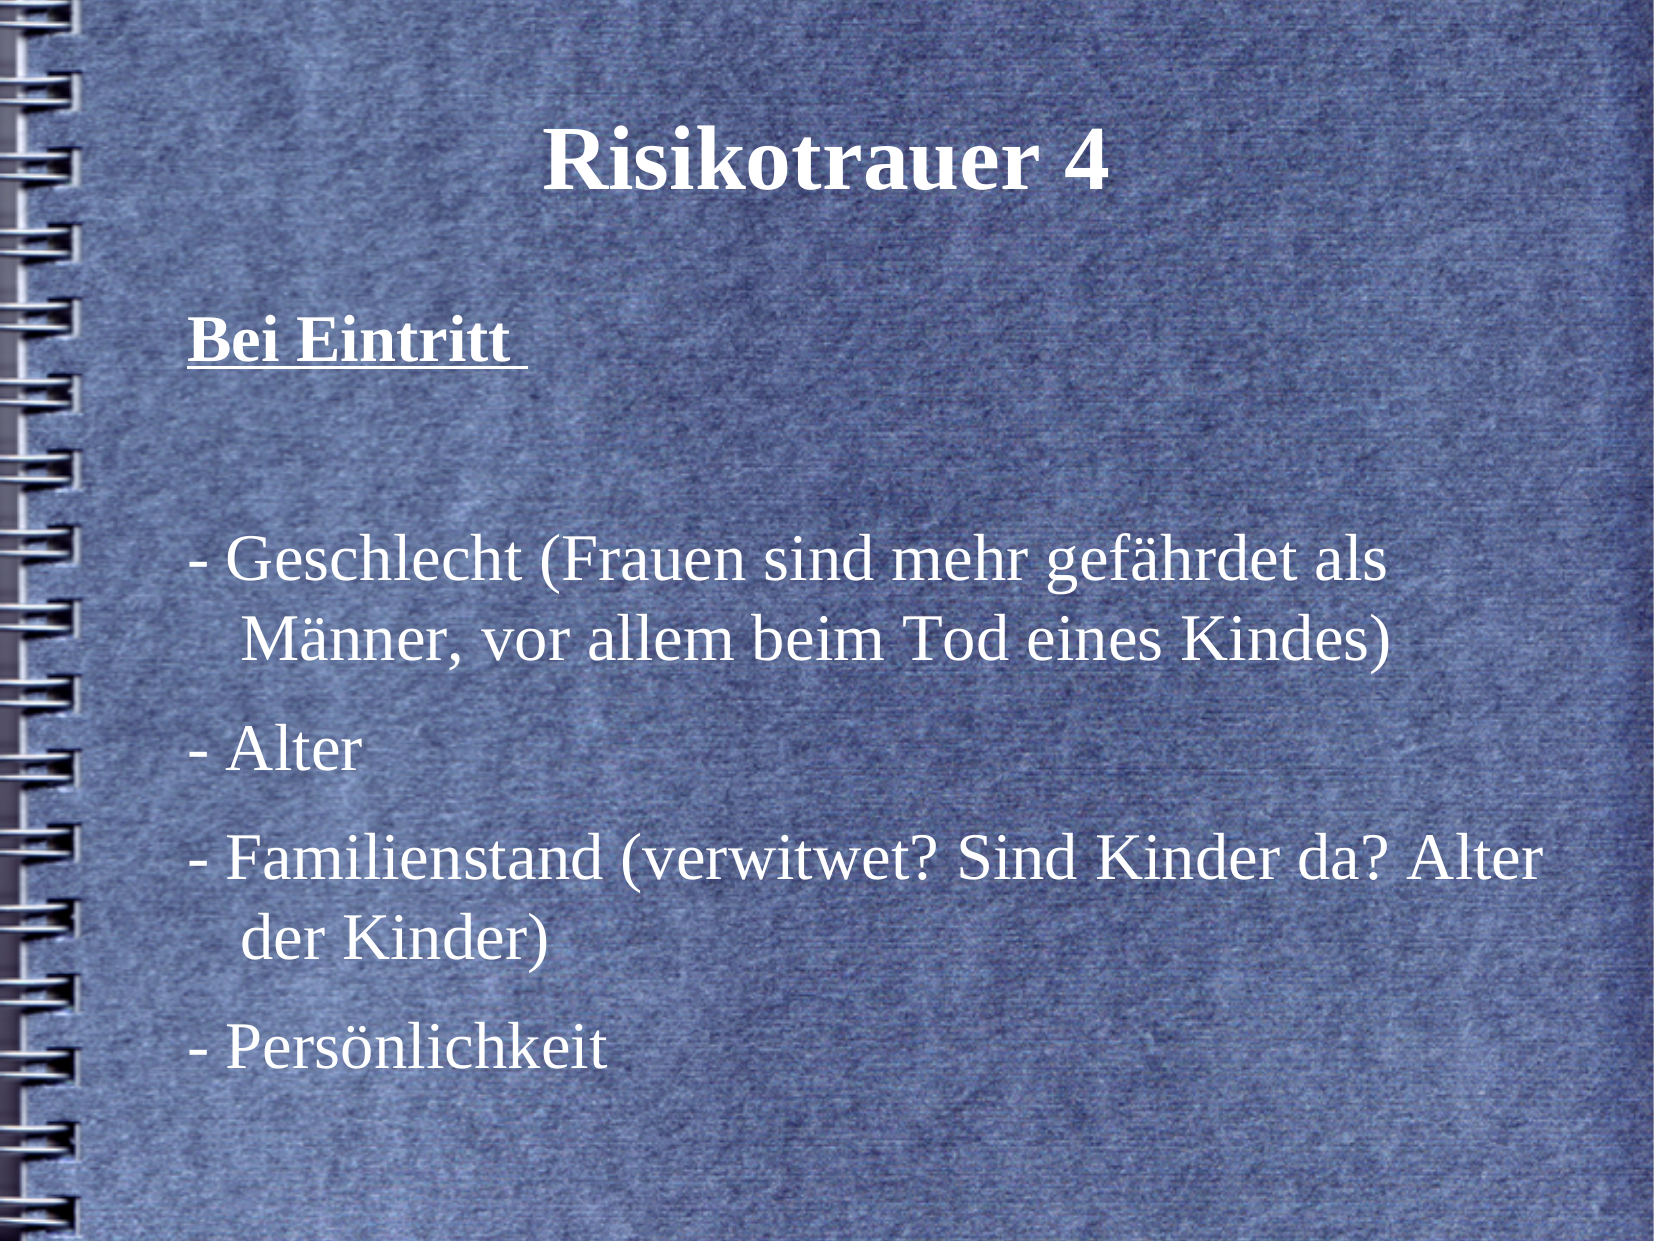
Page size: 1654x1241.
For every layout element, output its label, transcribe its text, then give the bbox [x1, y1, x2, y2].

title Risikotrauer 4 [82, 56, 1571, 250]
list Bei Eintritt - Geschlecht (Frauen sind mehr gefährdet als Männer, vor allem beim Tod eines Kindes) - Alter - Familienstand (verwitwet? Sind Kinder da? Alter der Kinder) - Persönlichkeit [98, 295, 1587, 1099]
picture [0, 0, 1654, 1241]
